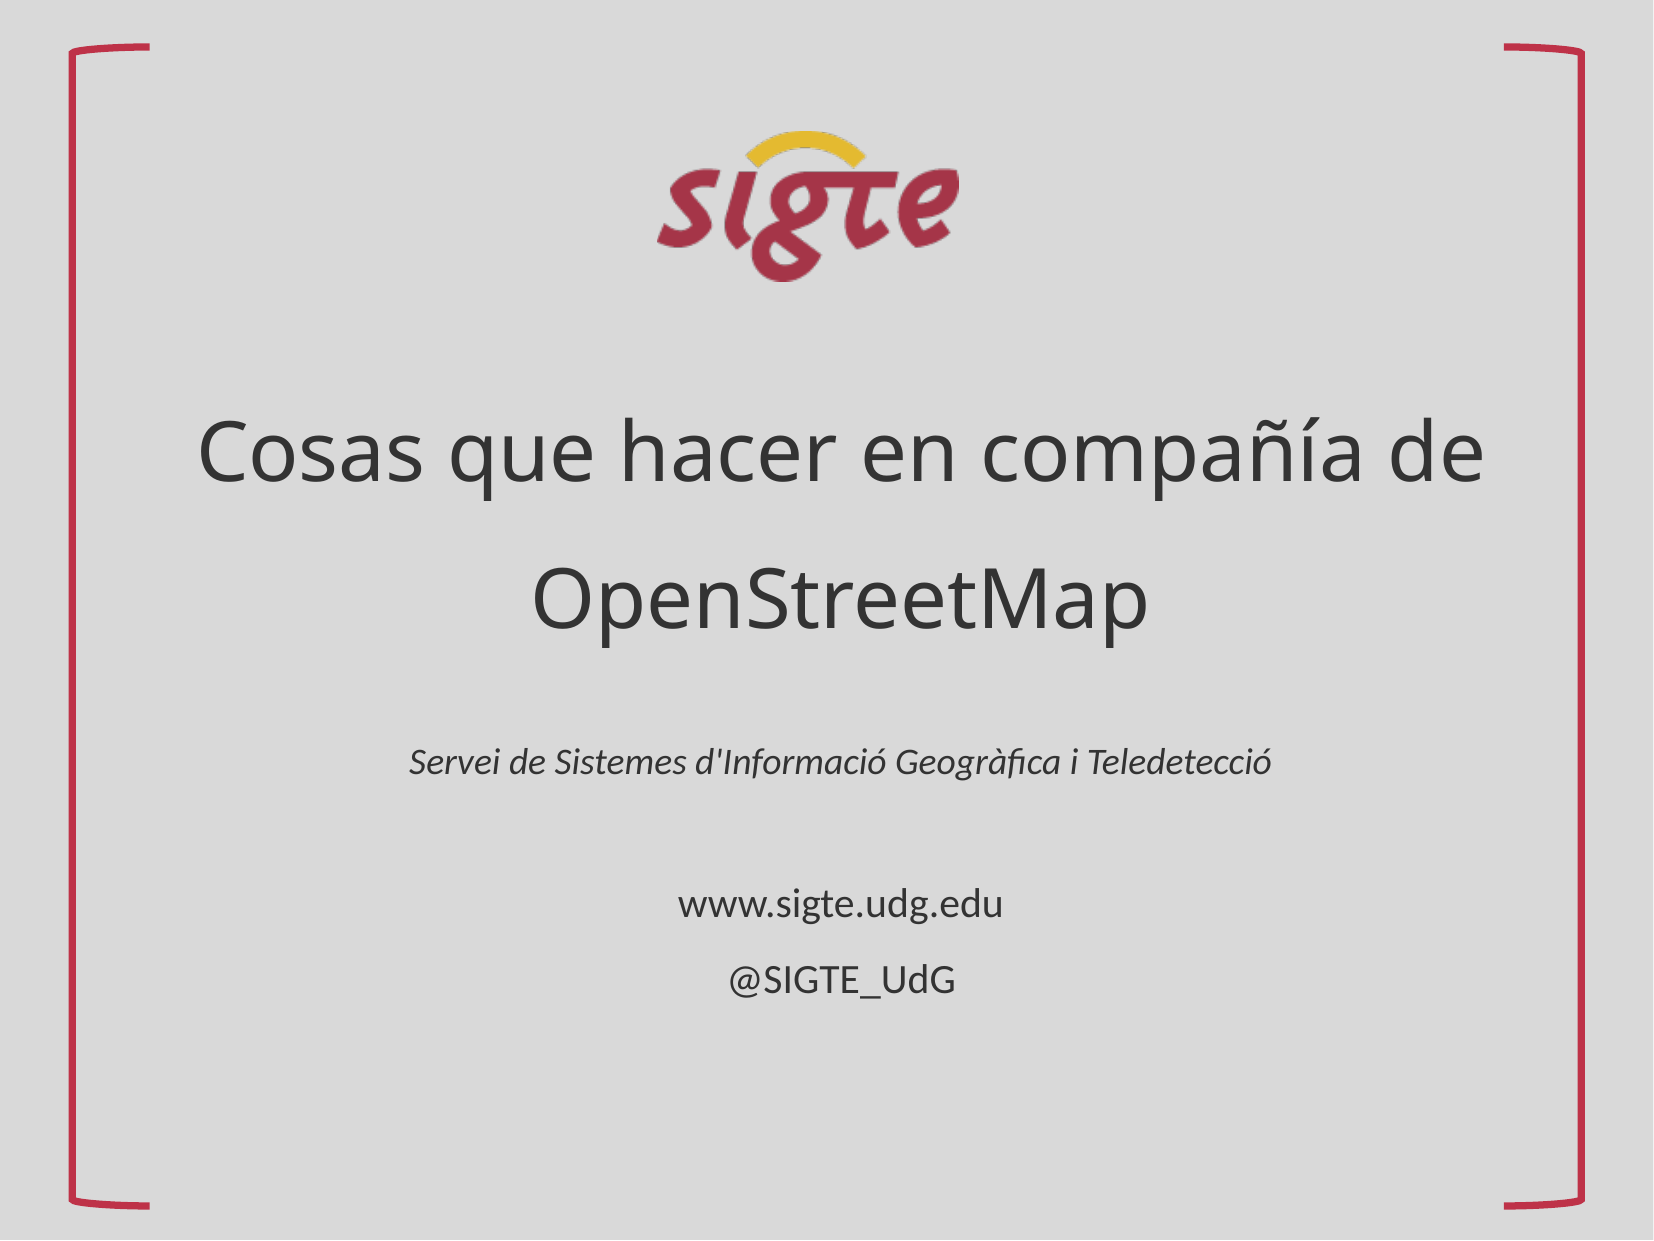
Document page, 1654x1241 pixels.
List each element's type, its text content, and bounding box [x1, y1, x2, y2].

picture [657, 131, 959, 282]
text_box Cosas que hacer en compañía de OpenStreetMap Servei de Sistemes d'Informació Geogràfica i Teledetecció www.sigte.udg.edu @SIGTE_UdG [145, 390, 1537, 1011]
